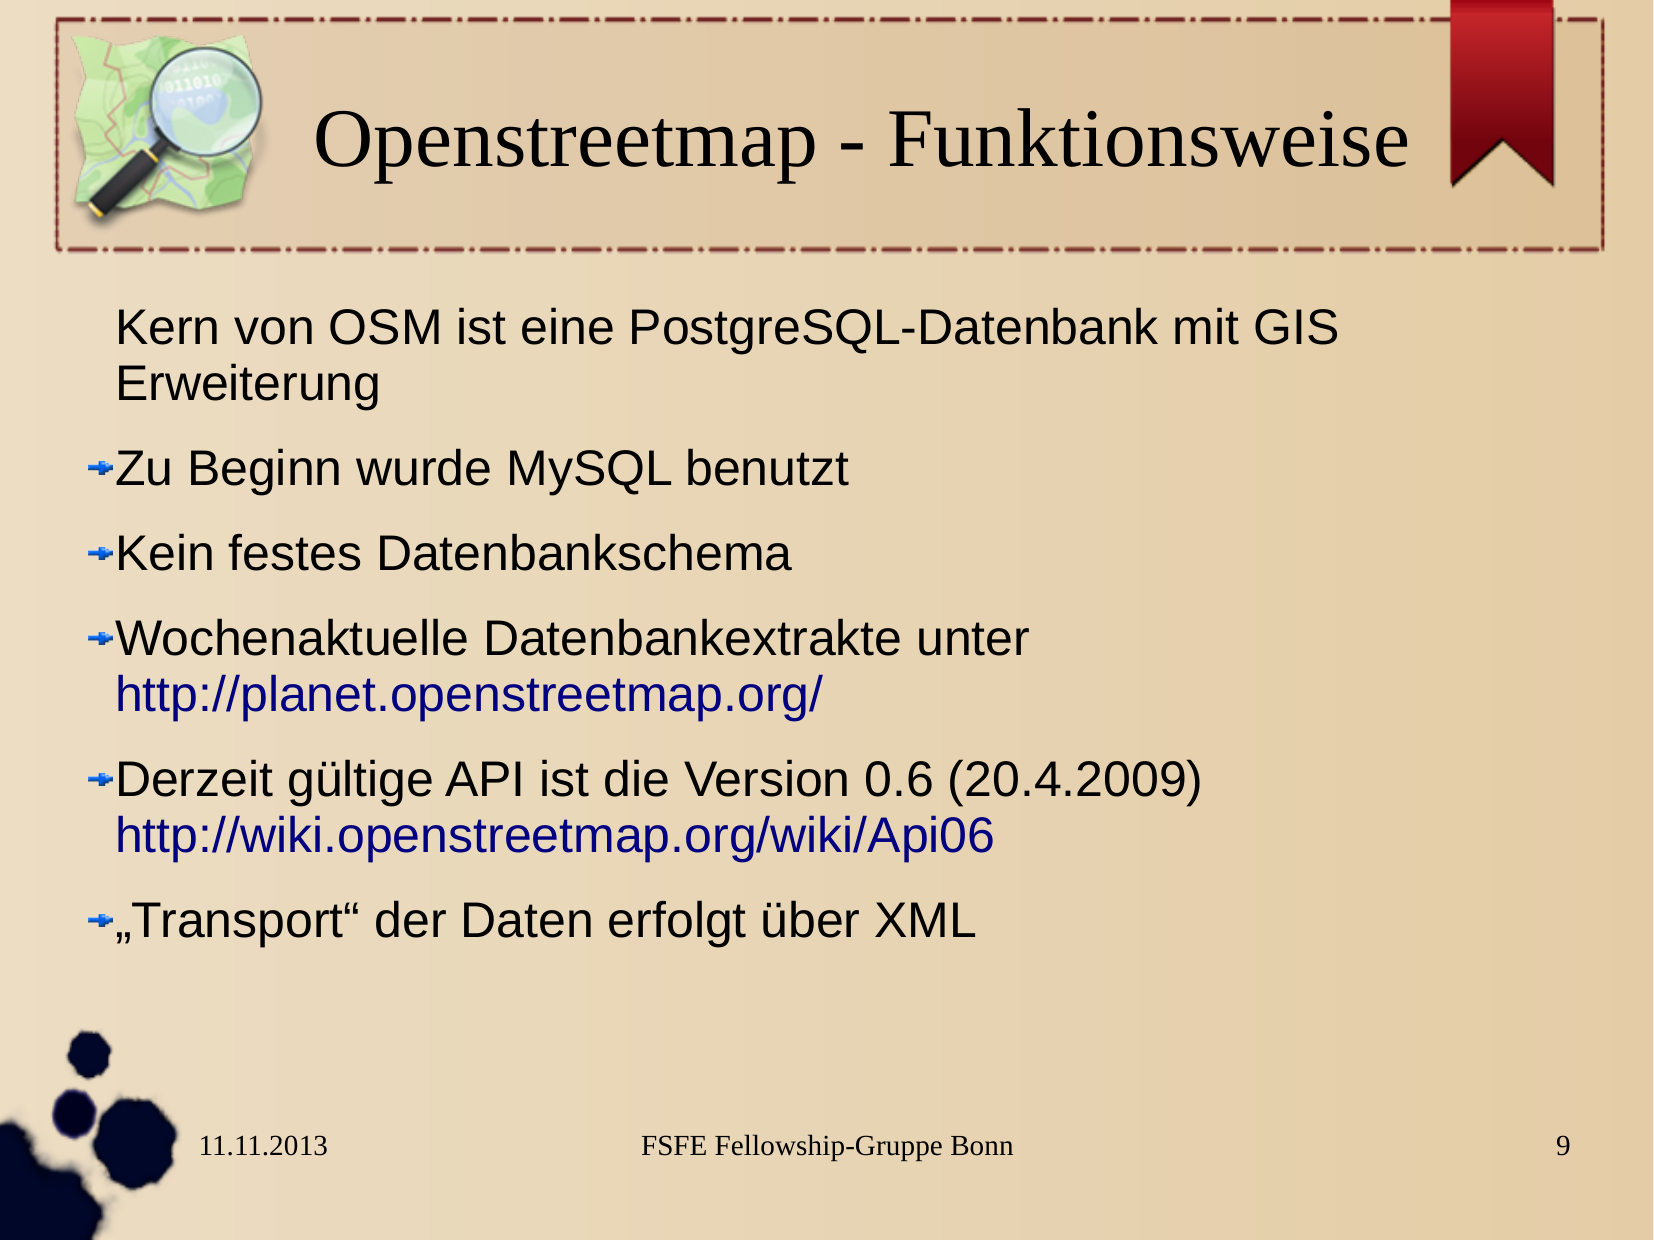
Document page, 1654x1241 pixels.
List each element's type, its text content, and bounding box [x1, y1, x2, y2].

list Kern von OSM ist eine PostgreSQL-Datenbank mit GIS Erweiterung Zu Beginn wurde MySQL benutzt Kein festes Datenbankschema Wochenaktuelle Datenbankextrakte unter http://planet.openstreetmap.org/ Derzeit gültige API ist die Version 0.6 (20.4.2009) http://wiki.openstreetmap.org/wiki/Api06 „Transport“ der Daten erfolgt über XML [82, 299, 1571, 1019]
title Openstreetmap - Funktionsweise [272, 47, 1412, 229]
picture [0, 0, 1654, 1240]
